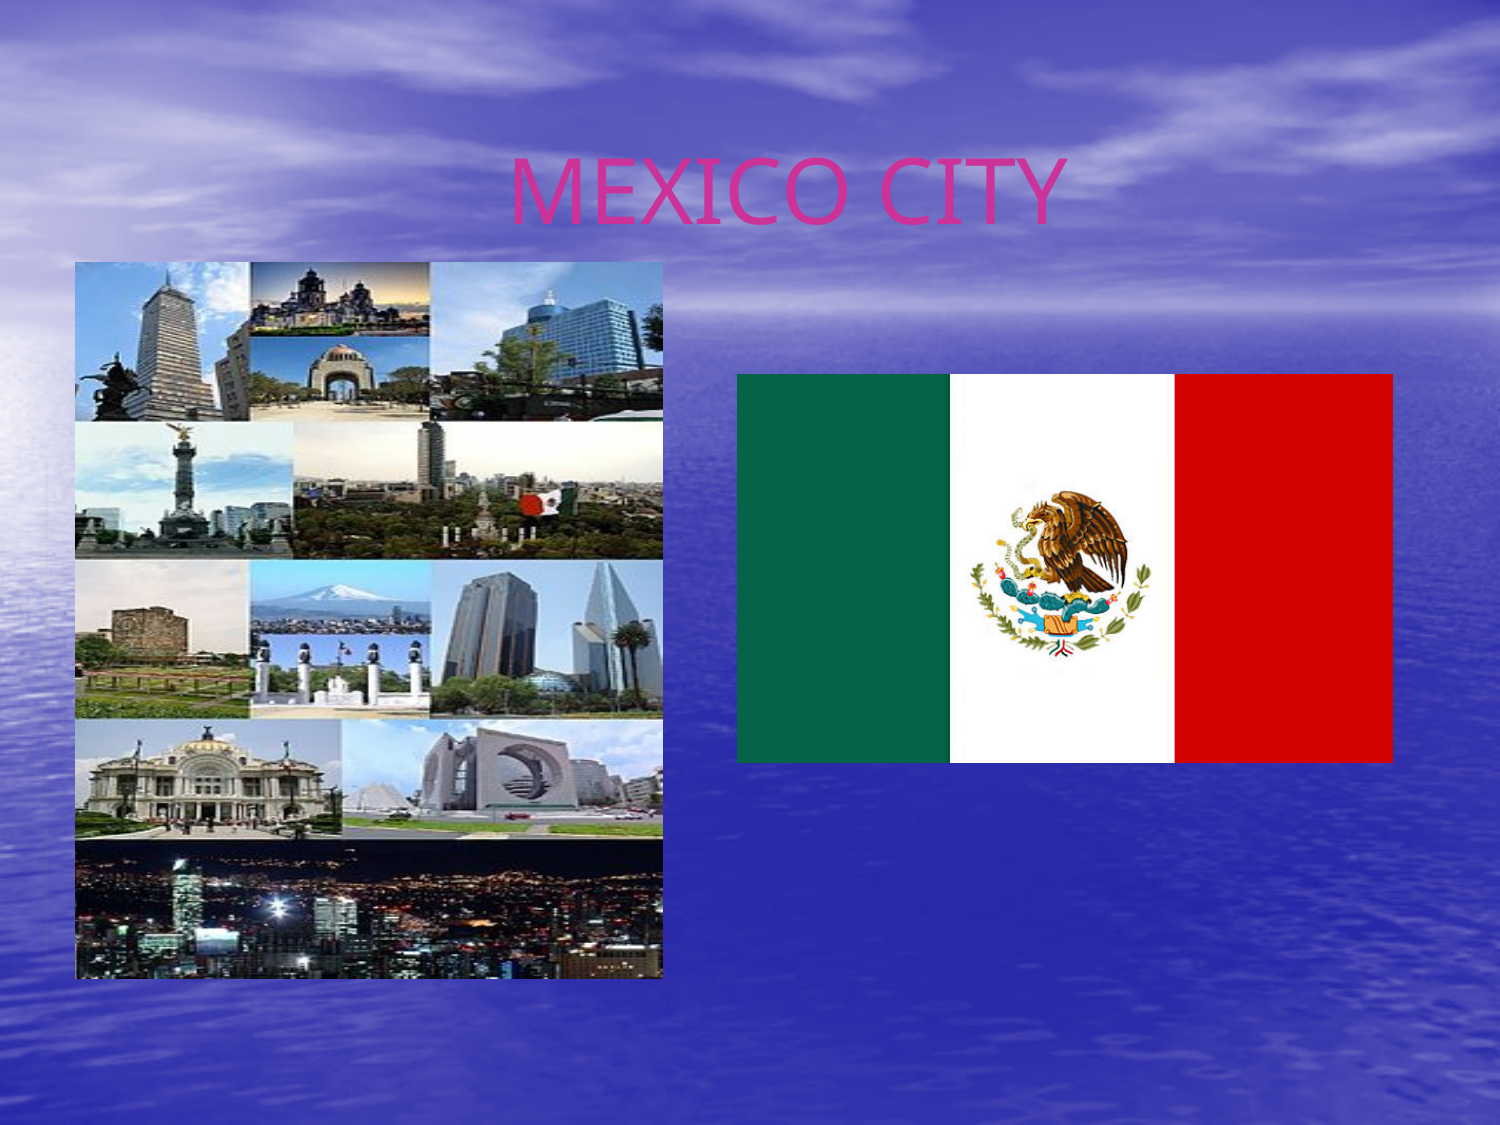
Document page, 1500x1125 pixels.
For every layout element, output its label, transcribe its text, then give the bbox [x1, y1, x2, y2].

subtitle [663, 637, 1275, 925]
picture [0, 0, 1500, 1125]
title MEXICO CITY [150, 75, 1425, 250]
